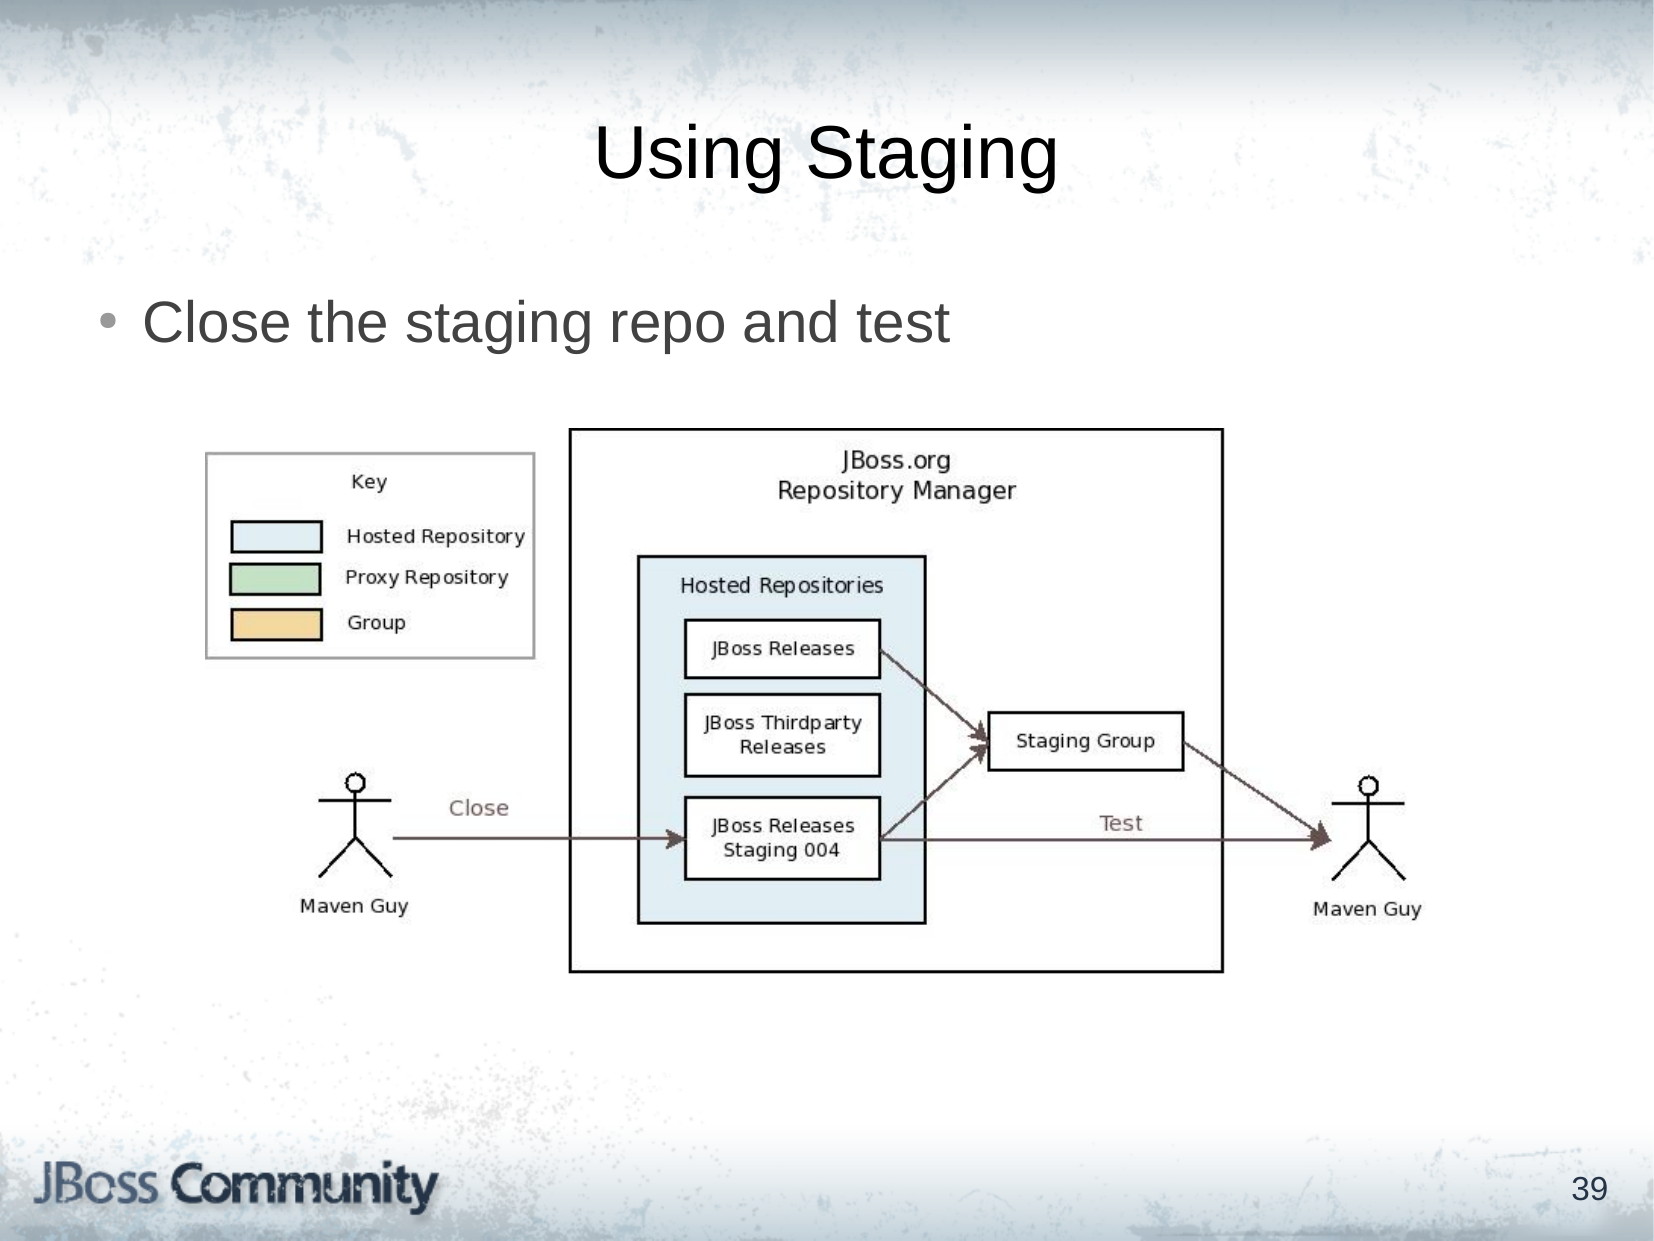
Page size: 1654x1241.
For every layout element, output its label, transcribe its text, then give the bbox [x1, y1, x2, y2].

picture [0, 0, 1654, 1241]
title Using Staging [82, 49, 1571, 257]
list Close the staging repo and test [82, 290, 1571, 1109]
